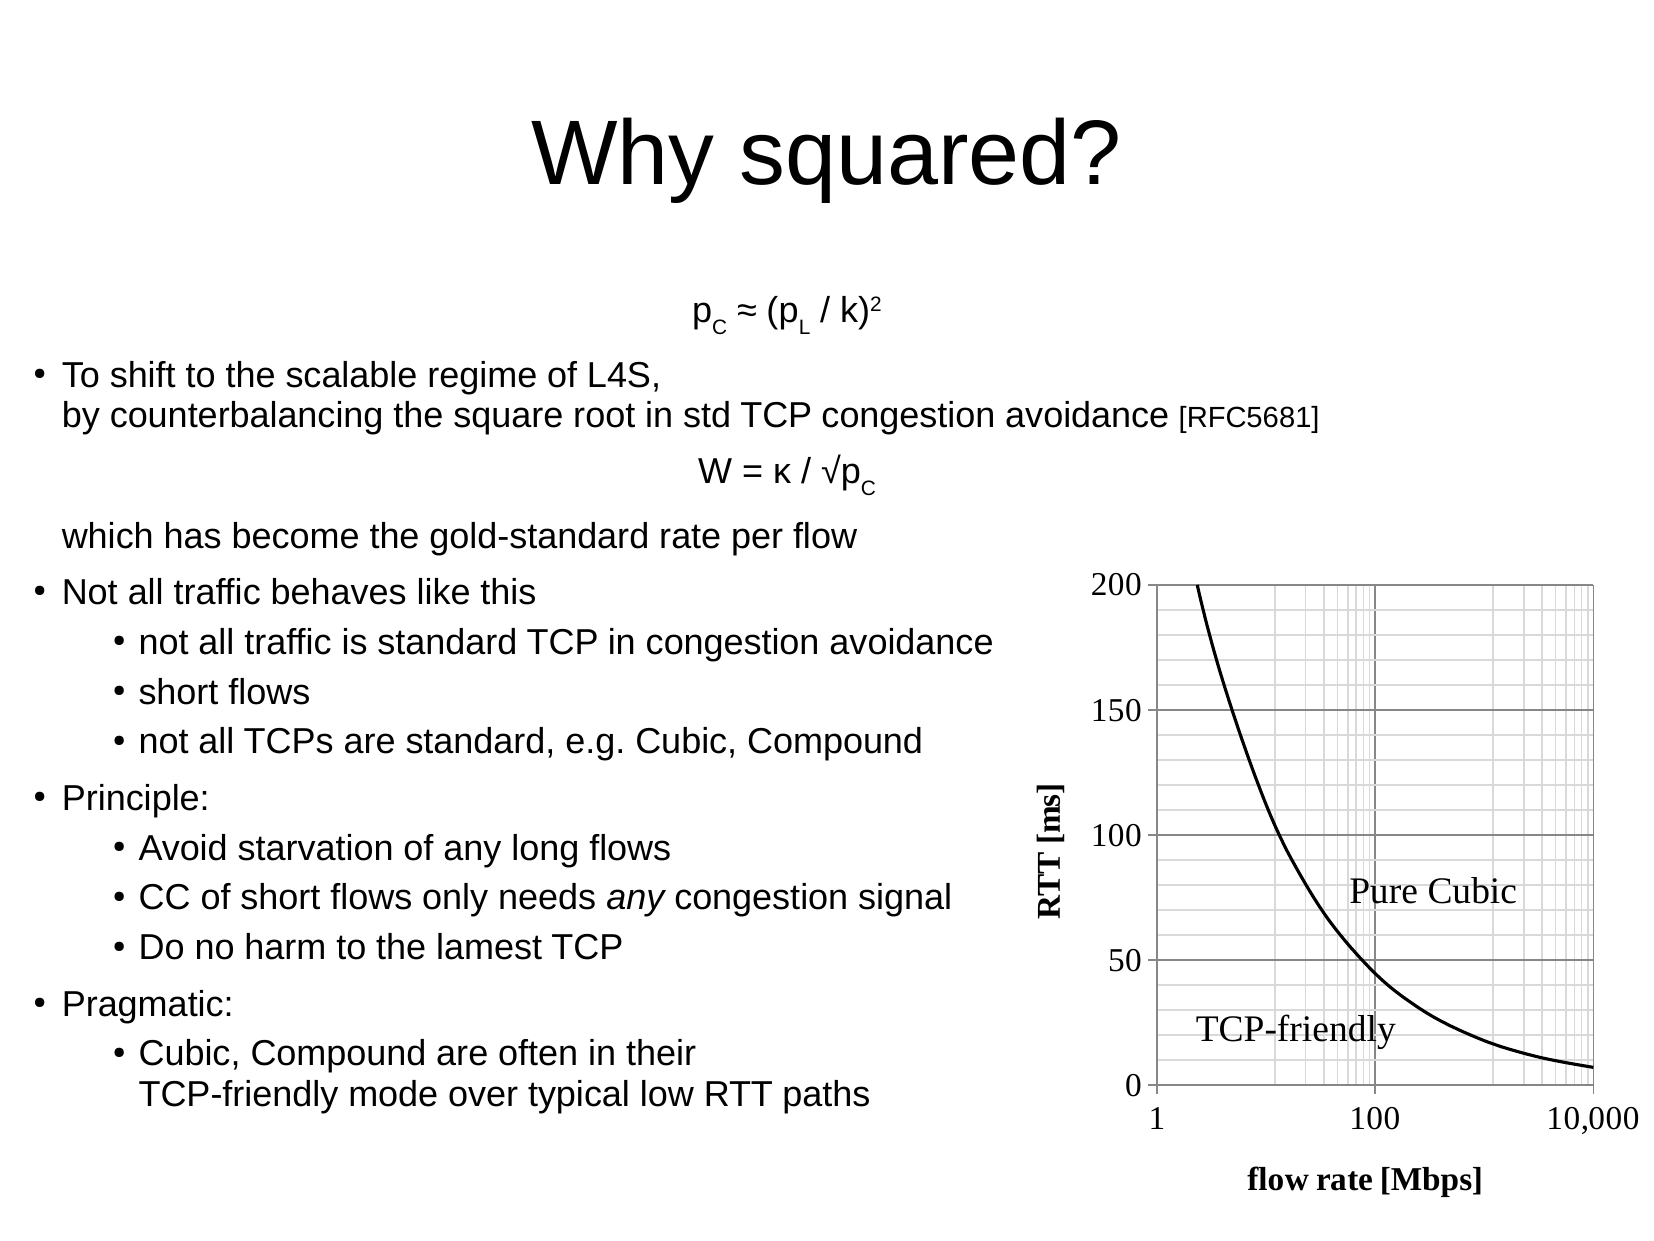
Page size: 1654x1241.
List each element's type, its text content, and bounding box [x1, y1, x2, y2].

title Why squared? [82, 49, 1571, 257]
chart [993, 552, 1654, 1234]
list pC ≈ (pL / k)2 To shift to the scalable regime of L4S, by counterbalancing the square root in std TCP congestion avoidance [RFC5681] W = κ / √pC which has become the gold-standard rate per flow Not all traffic behaves like this not all traffic is standard TCP in congestion avoidance short flows not all TCPs are standard, e.g. Cubic, Compound Principle: Avoid starvation of any long flows CC of short flows only needs any congestion signal Do no harm to the lamest TCP Pragmatic: Cubic, Compound are often in their TCP-friendly mode over typical low RTT paths [23, 290, 1512, 1123]
text_box Pure Cubic [1334, 862, 1533, 919]
text_box TCP-friendly [1181, 1000, 1412, 1058]
